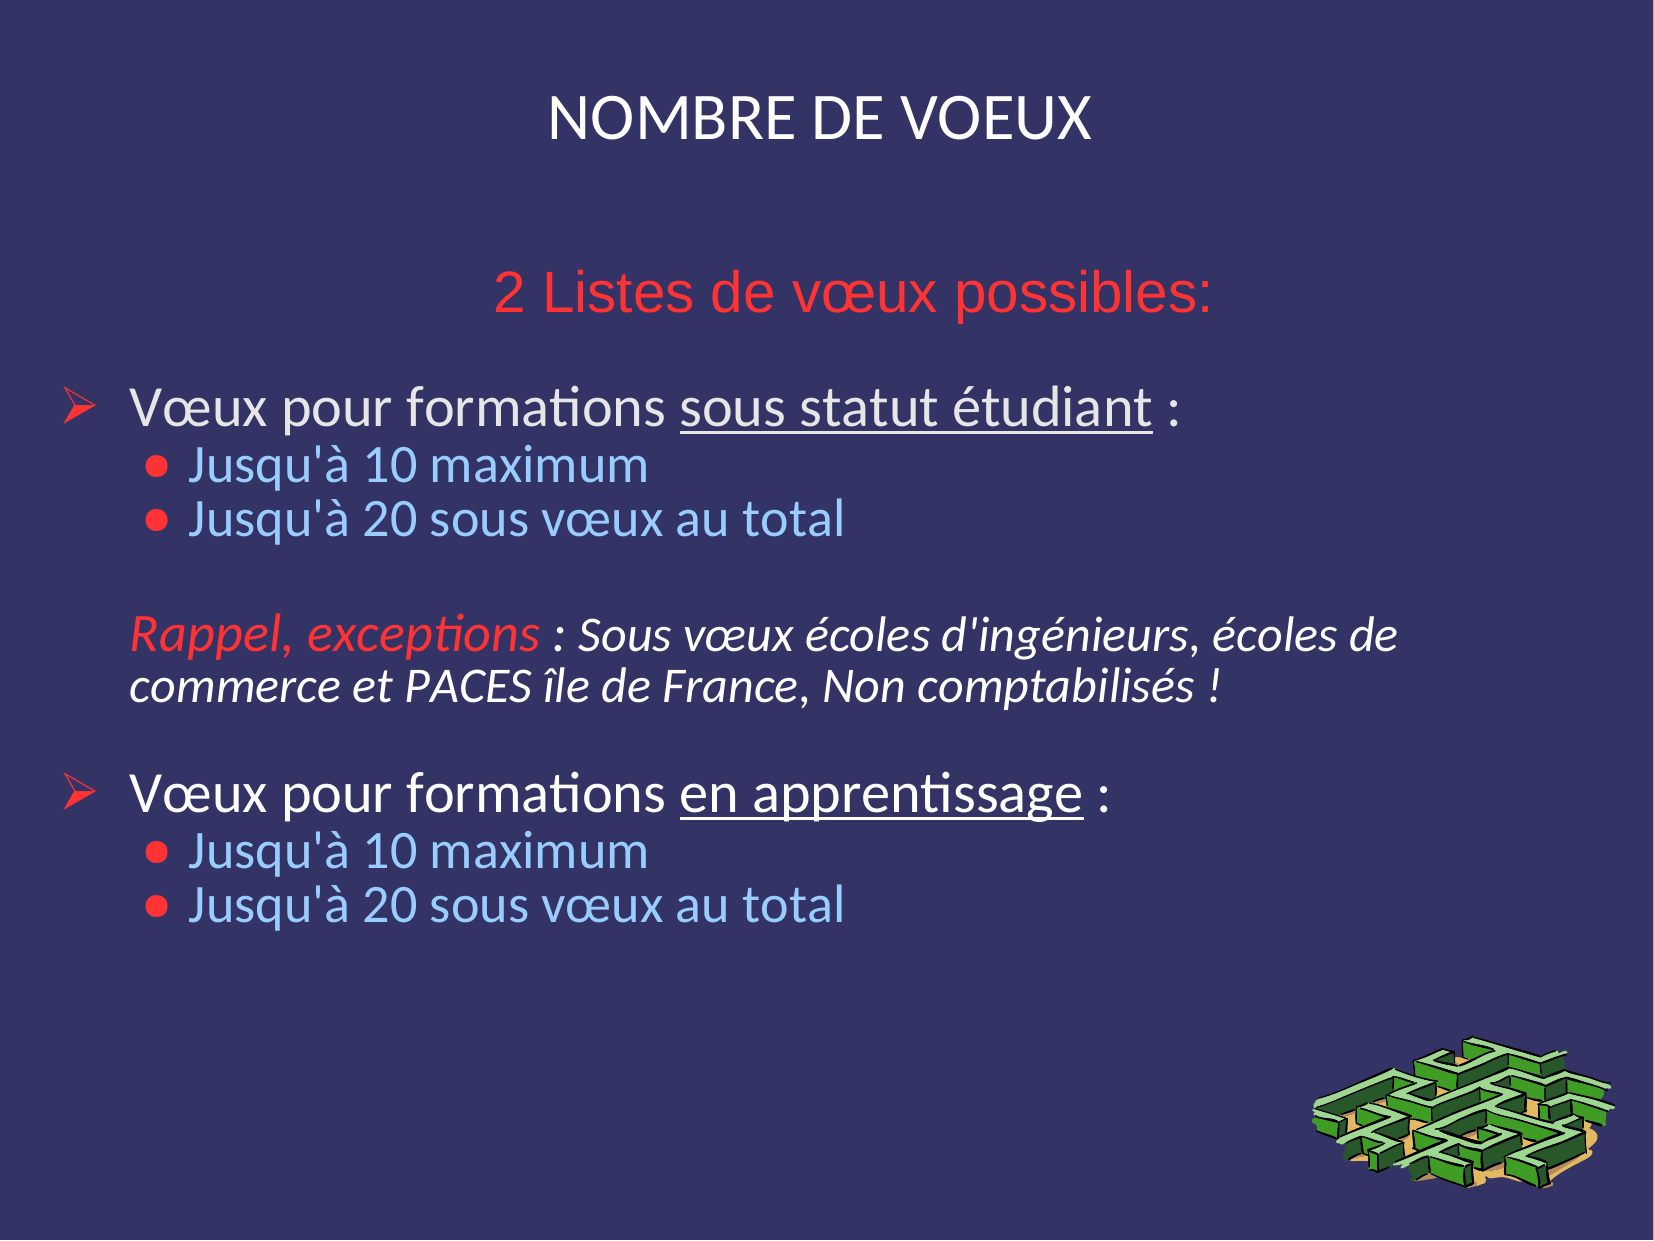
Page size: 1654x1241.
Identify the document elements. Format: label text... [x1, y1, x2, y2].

title NOMBRE DE VOEUX [121, 19, 1534, 227]
list 2 Listes de vœux possibles: Vœux pour formations sous statut étudiant : Jusqu'à 10 maximum Jusqu'à 20 sous vœux au total Rappel, exceptions : Sous vœux écoles d'ingénieurs, écoles de commerce et PACES île de France, Non comptabilisés ! Vœux pour formations en apprentissage : Jusqu'à 10 maximum Jusqu'à 20 sous vœux au total [47, 259, 1595, 1147]
